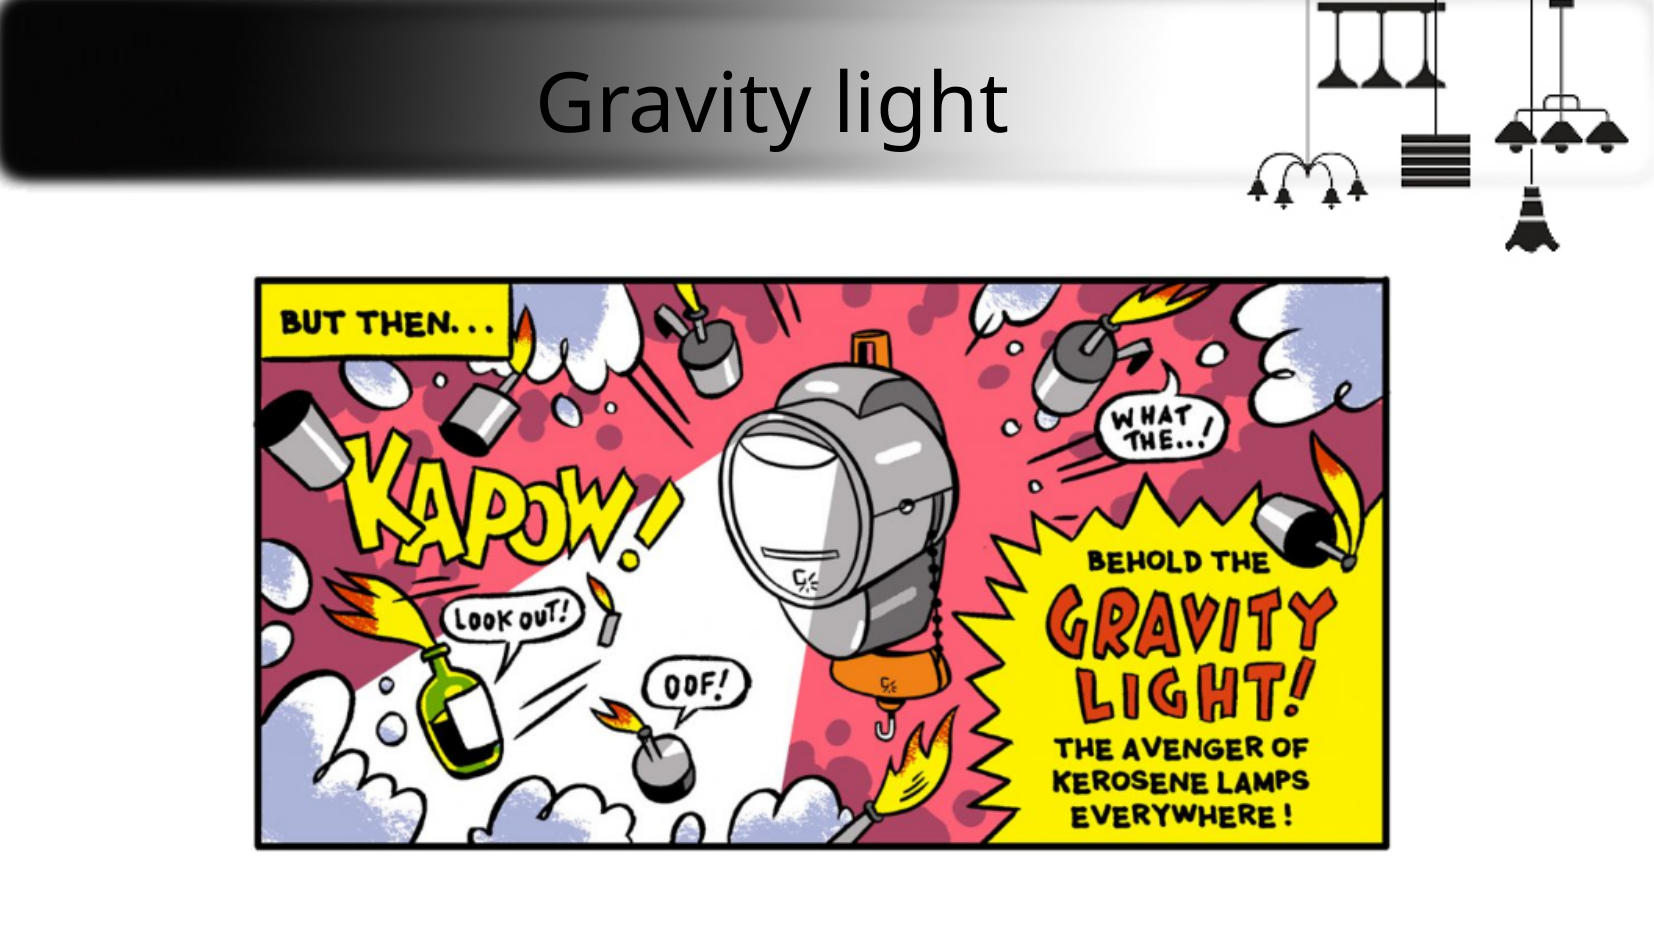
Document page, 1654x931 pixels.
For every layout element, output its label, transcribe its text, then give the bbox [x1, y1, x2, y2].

picture [0, 0, 1654, 931]
text_box Gravity light [195, 35, 1351, 166]
